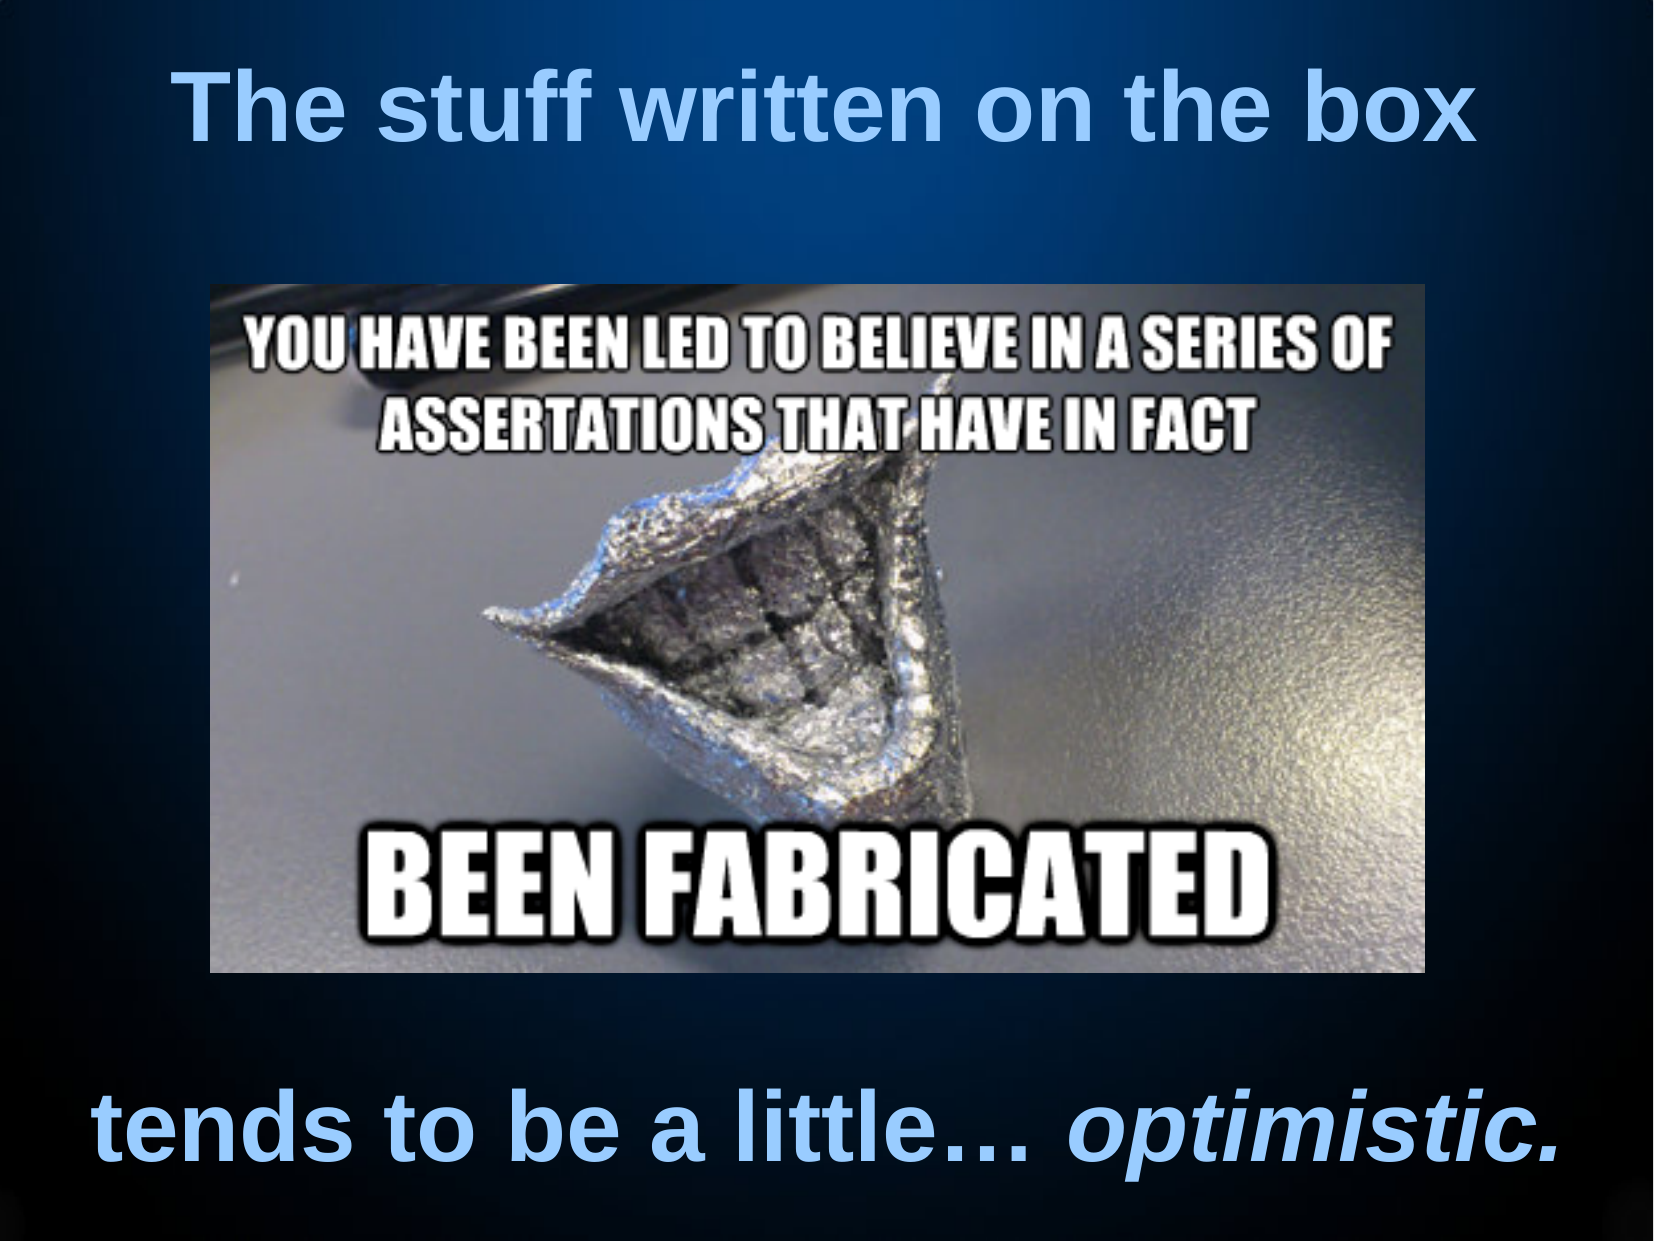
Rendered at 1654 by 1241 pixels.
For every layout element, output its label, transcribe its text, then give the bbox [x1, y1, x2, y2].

title tends to be a little… optimistic. [3, 1022, 1653, 1231]
title The stuff written on the box [0, 2, 1651, 211]
picture [0, 0, 1654, 1241]
